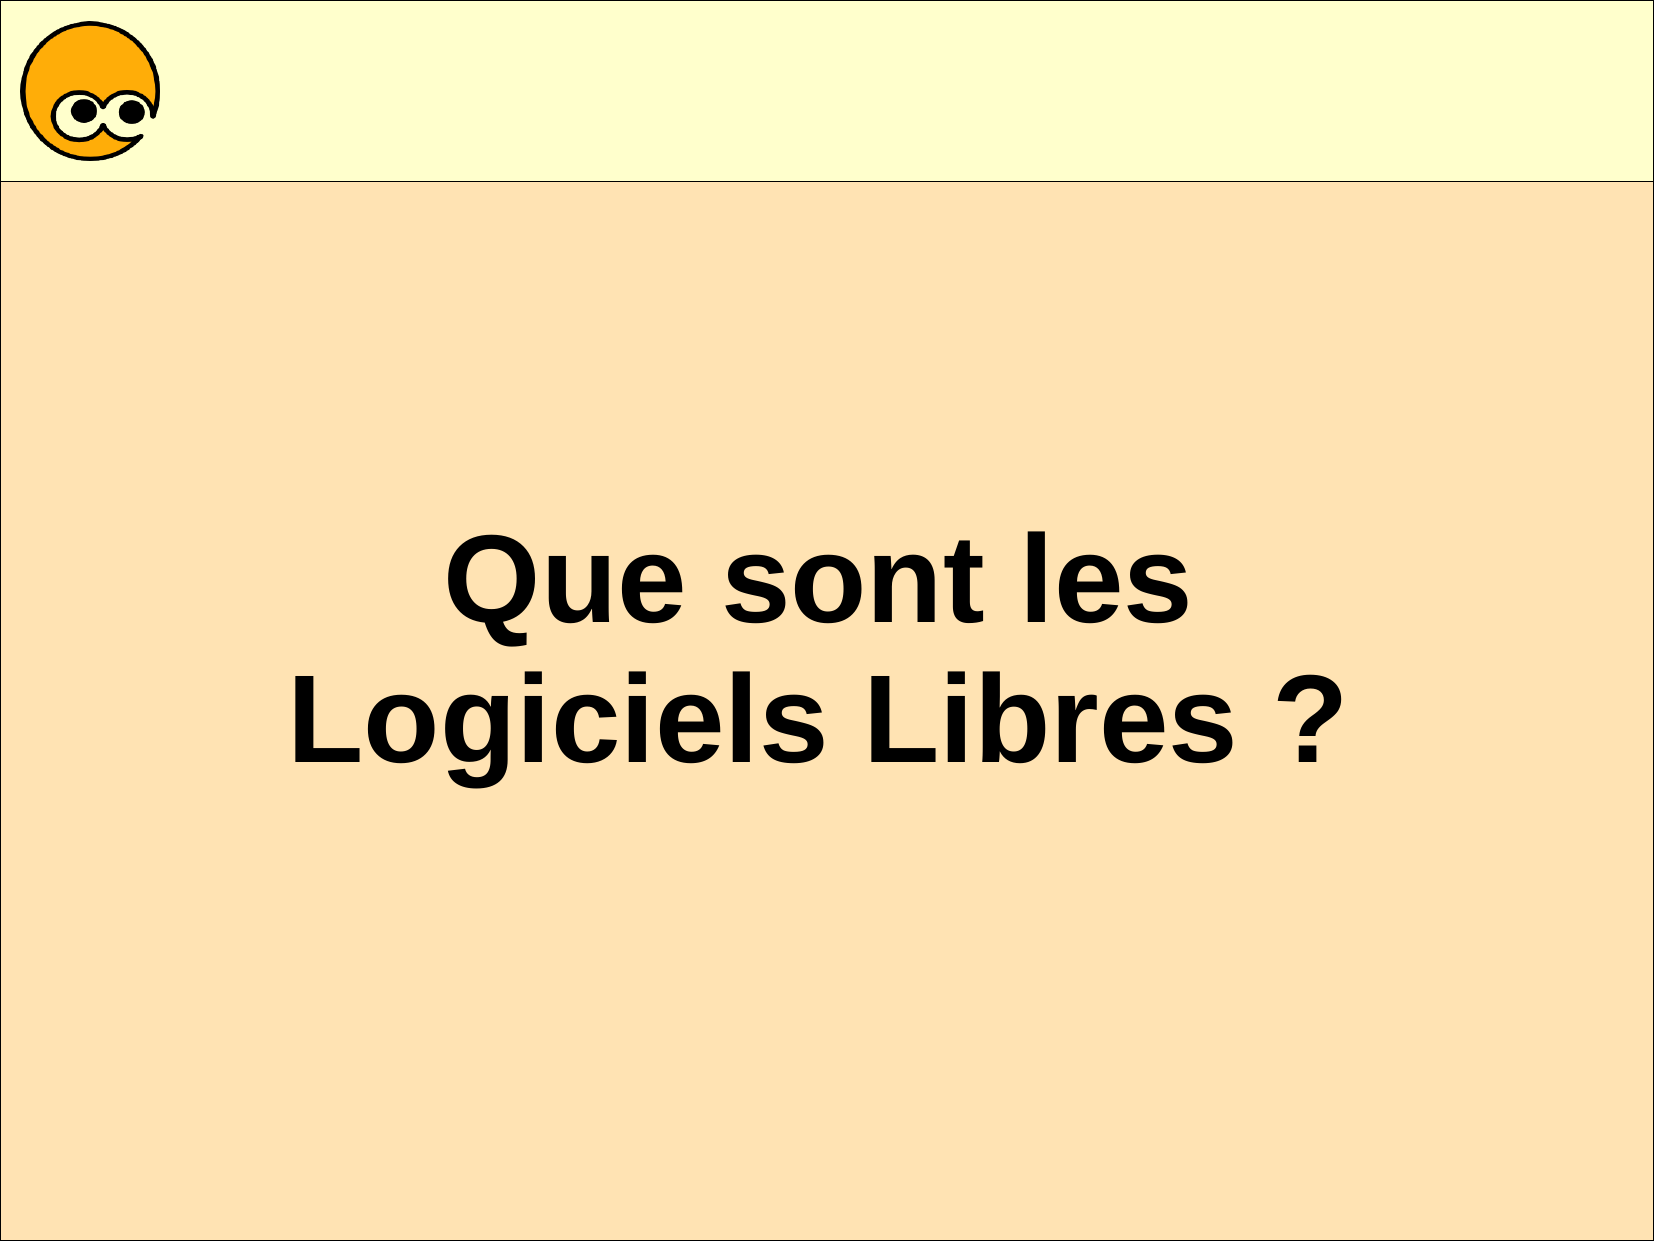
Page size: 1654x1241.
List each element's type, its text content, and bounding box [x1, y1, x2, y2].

subtitle Que sont les Logiciels Libres ? [74, 247, 1563, 1051]
picture [20, 21, 160, 161]
